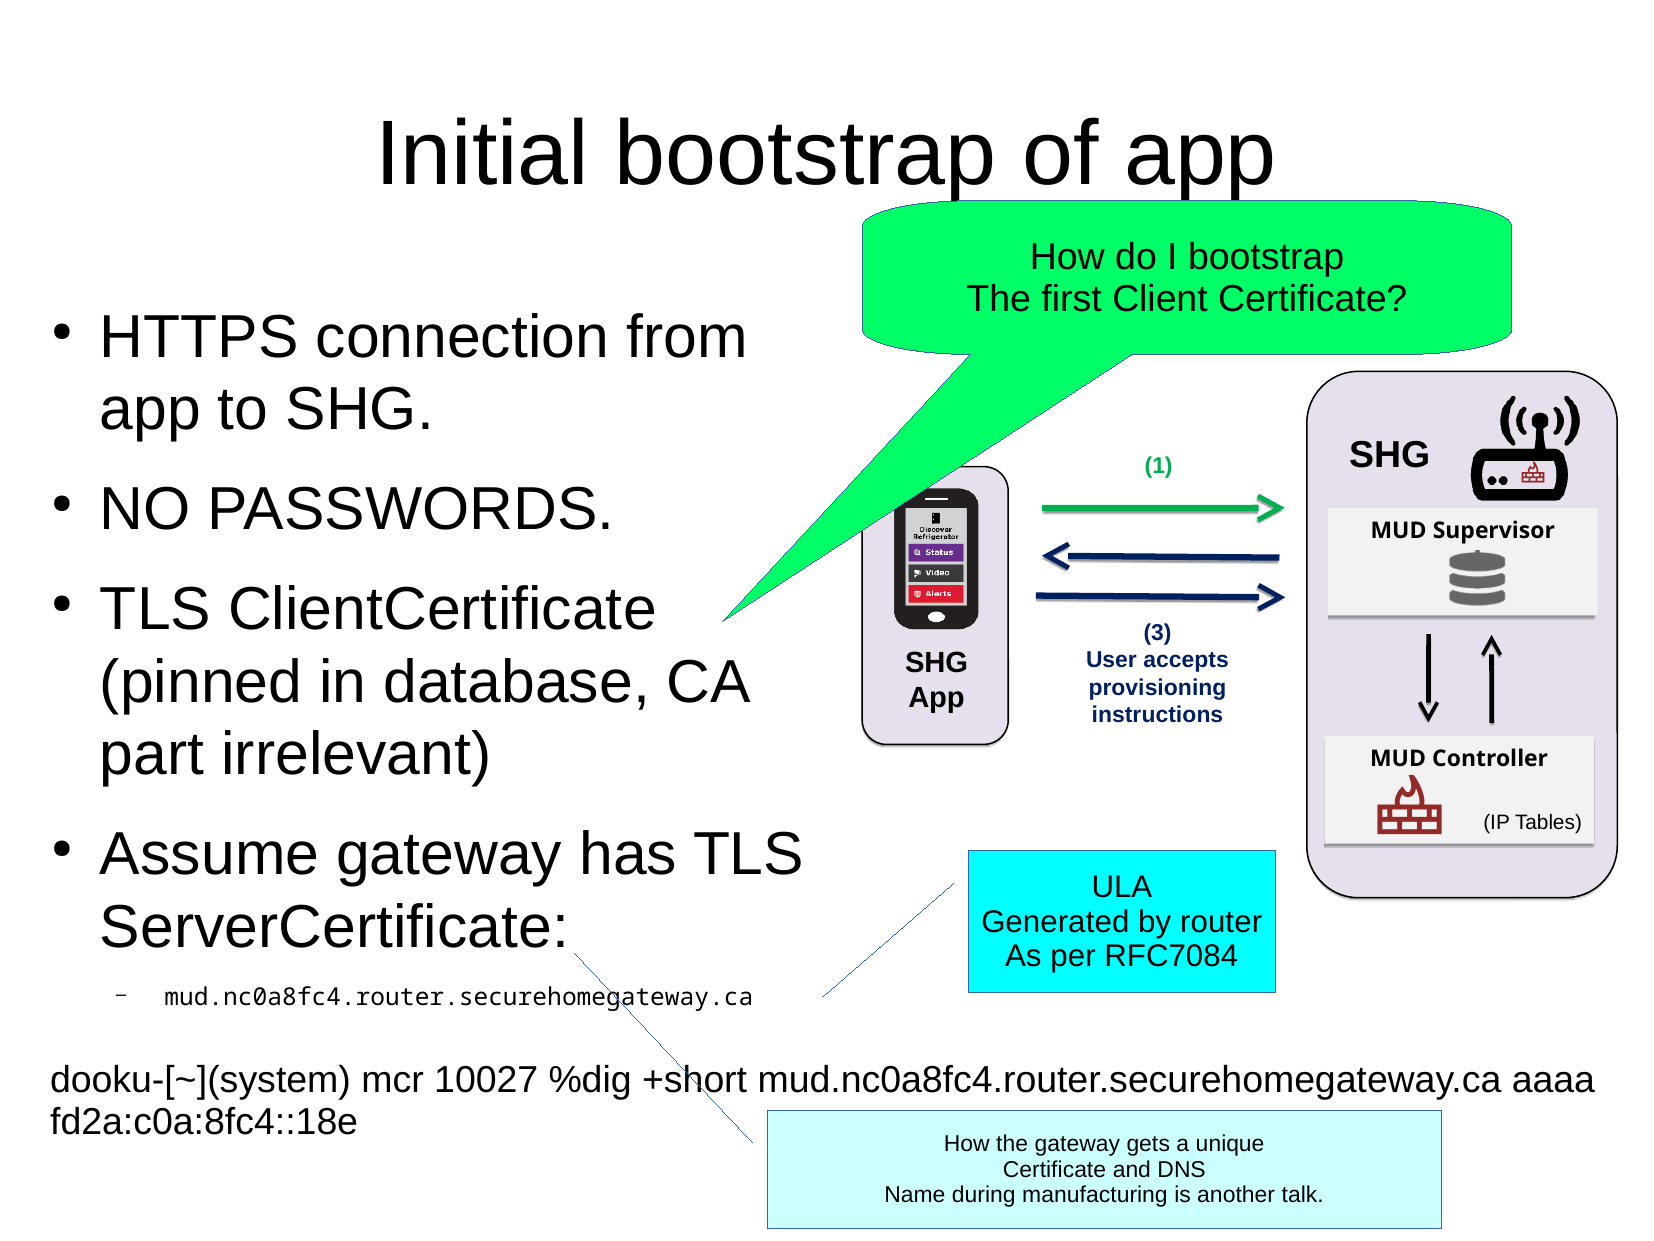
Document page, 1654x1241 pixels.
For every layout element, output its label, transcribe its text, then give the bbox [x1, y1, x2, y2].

title Initial bootstrap of app [82, 49, 1571, 257]
list HTTPS connection from app to SHG. NO PASSWORDS. TLS ClientCertificate (pinned in database, CA part irrelevant) Assume gateway has TLS ServerCertificate: mud.nc0a8fc4.router.securehomegateway.ca [35, 296, 839, 1016]
text_box dooku-[~](system) mcr 10027 %dig +short mud.nc0a8fc4.router.securehomegateway.ca aaaa fd2a:c0a:8fc4::18e [35, 1051, 1609, 1192]
picture [1370, 765, 1449, 844]
text_box SHG [1334, 423, 1446, 483]
text_box MUD Controller [1324, 736, 1595, 844]
text_box How the gateway gets a unique Certificate and DNS Name during manufacturing is another talk. [768, 1110, 1441, 1228]
text_box [862, 466, 1009, 745]
text_box (IP Tables) [1468, 801, 1597, 842]
text_box SHG App [890, 635, 984, 721]
picture [1437, 550, 1512, 616]
text_box [1306, 371, 1618, 898]
picture [890, 484, 982, 633]
text_box (3) User accepts provisioning instructions [1071, 609, 1244, 735]
text_box (1) [1129, 443, 1188, 487]
text_box MUD Supervisor [1328, 508, 1598, 616]
text_box How do I bootstrap The first Client Certificate? [722, 200, 1512, 622]
picture [1464, 387, 1586, 509]
text_box ULA Generated by router As per RFC7084 [969, 850, 1276, 992]
